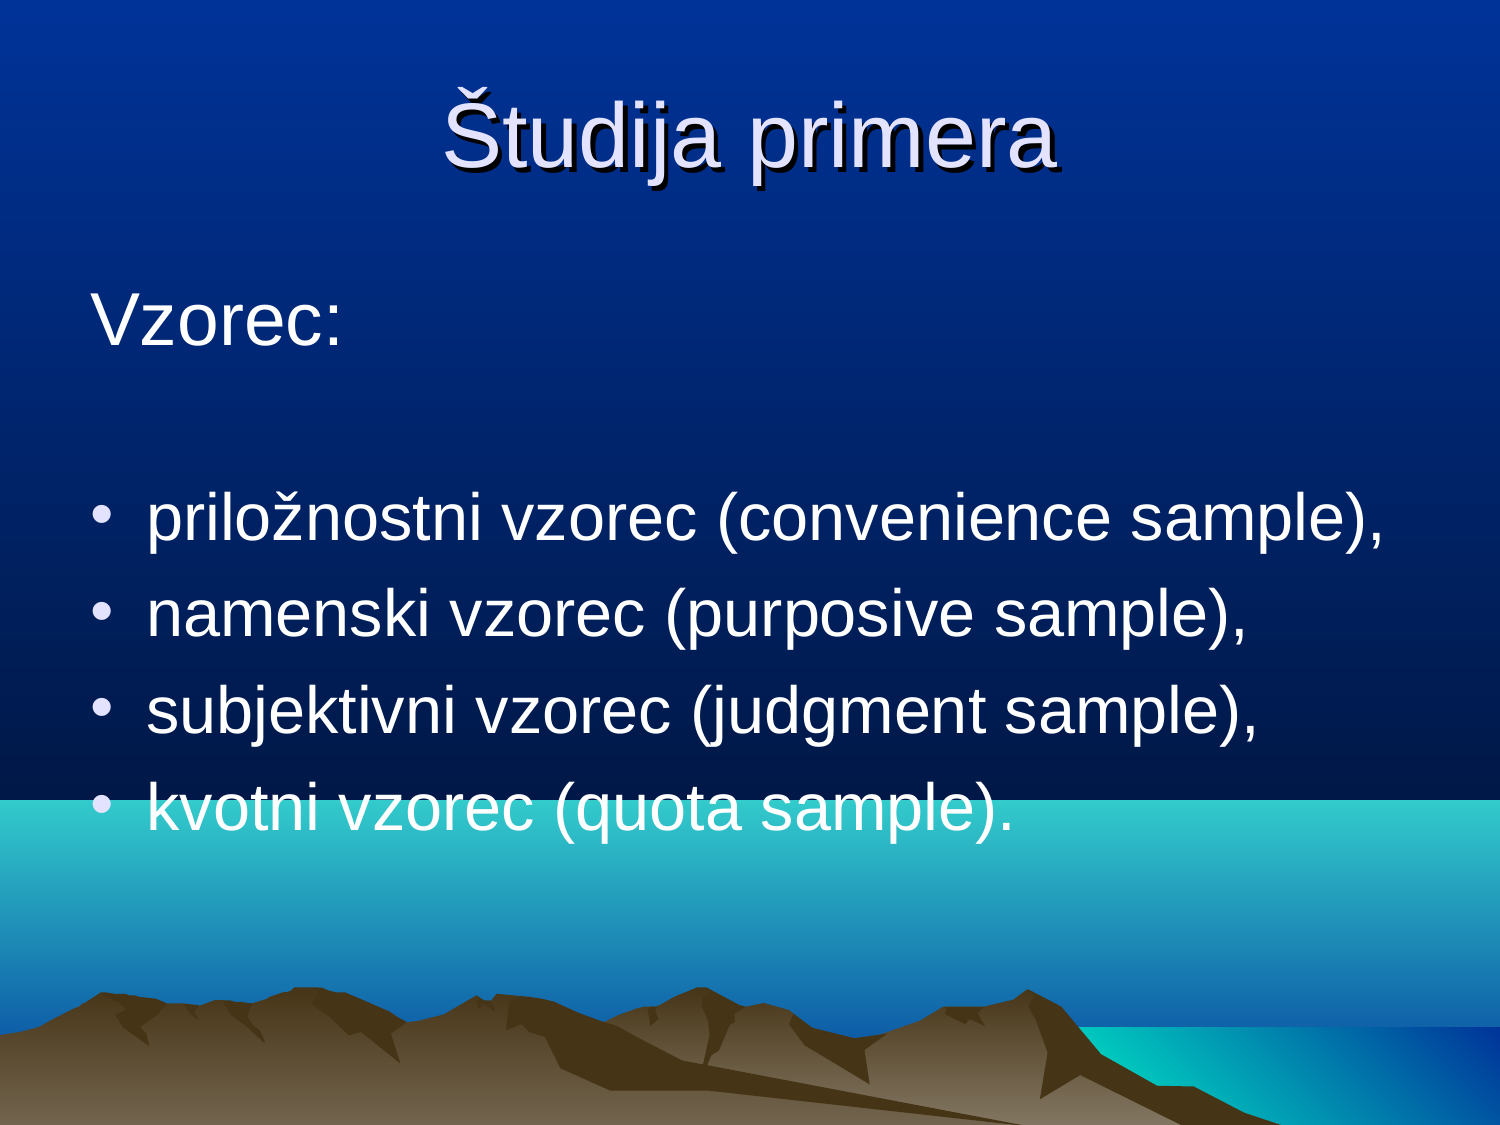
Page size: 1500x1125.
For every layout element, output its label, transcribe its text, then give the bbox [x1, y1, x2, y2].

list Vzorec: priložnostni vzorec (convenience sample), namenski vzorec (purposive sample), subjektivni vzorec (judgment sample), kvotni vzorec (quota sample). [75, 262, 1426, 1001]
title Študija primera [75, 37, 1426, 225]
